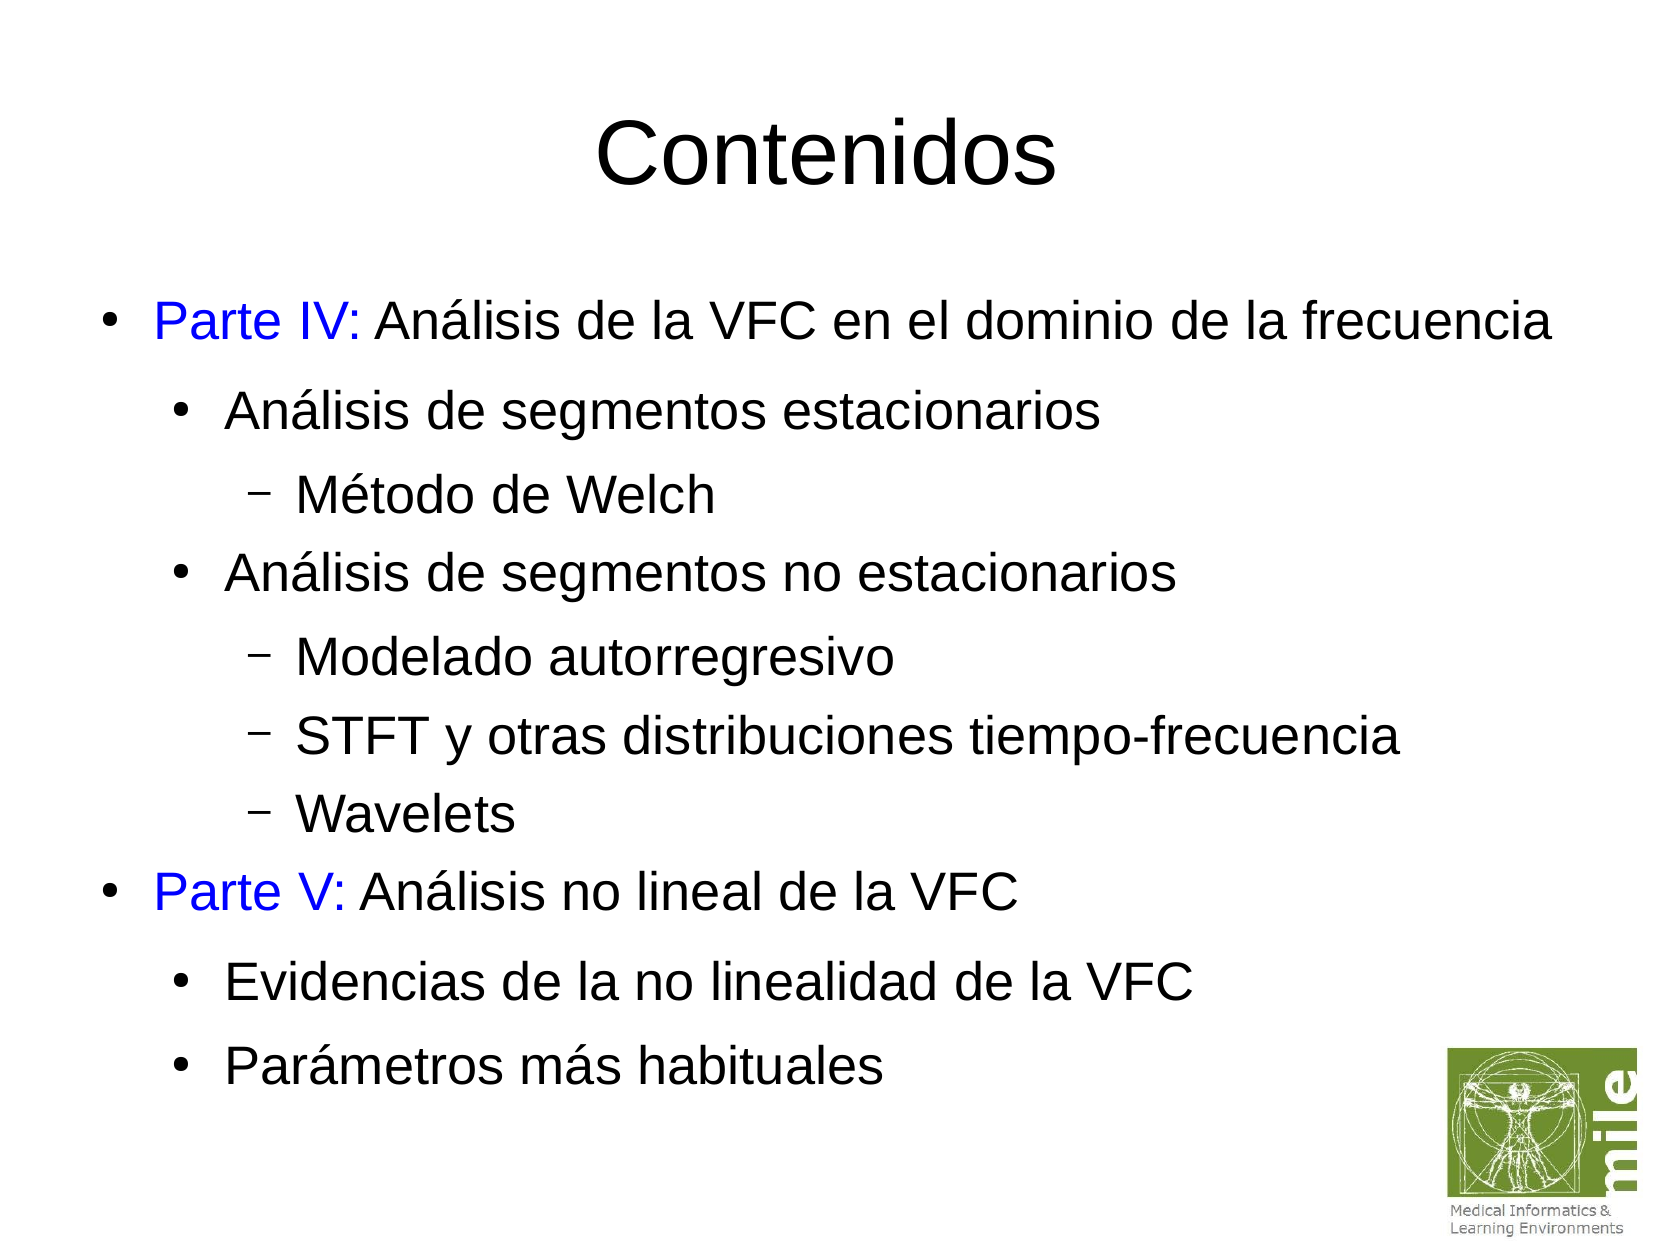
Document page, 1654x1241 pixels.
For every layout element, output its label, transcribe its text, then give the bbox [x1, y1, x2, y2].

picture [1440, 1033, 1654, 1241]
title Contenidos [82, 49, 1571, 257]
list Parte IV: Análisis de la VFC en el dominio de la frecuencia Análisis de segmentos estacionarios Método de Welch Análisis de segmentos no estacionarios Modelado autorregresivo STFT y otras distribuciones tiempo-frecuencia Wavelets Parte V: Análisis no lineal de la VFC Evidencias de la no linealidad de la VFC Parámetros más habituales [82, 290, 1571, 1109]
